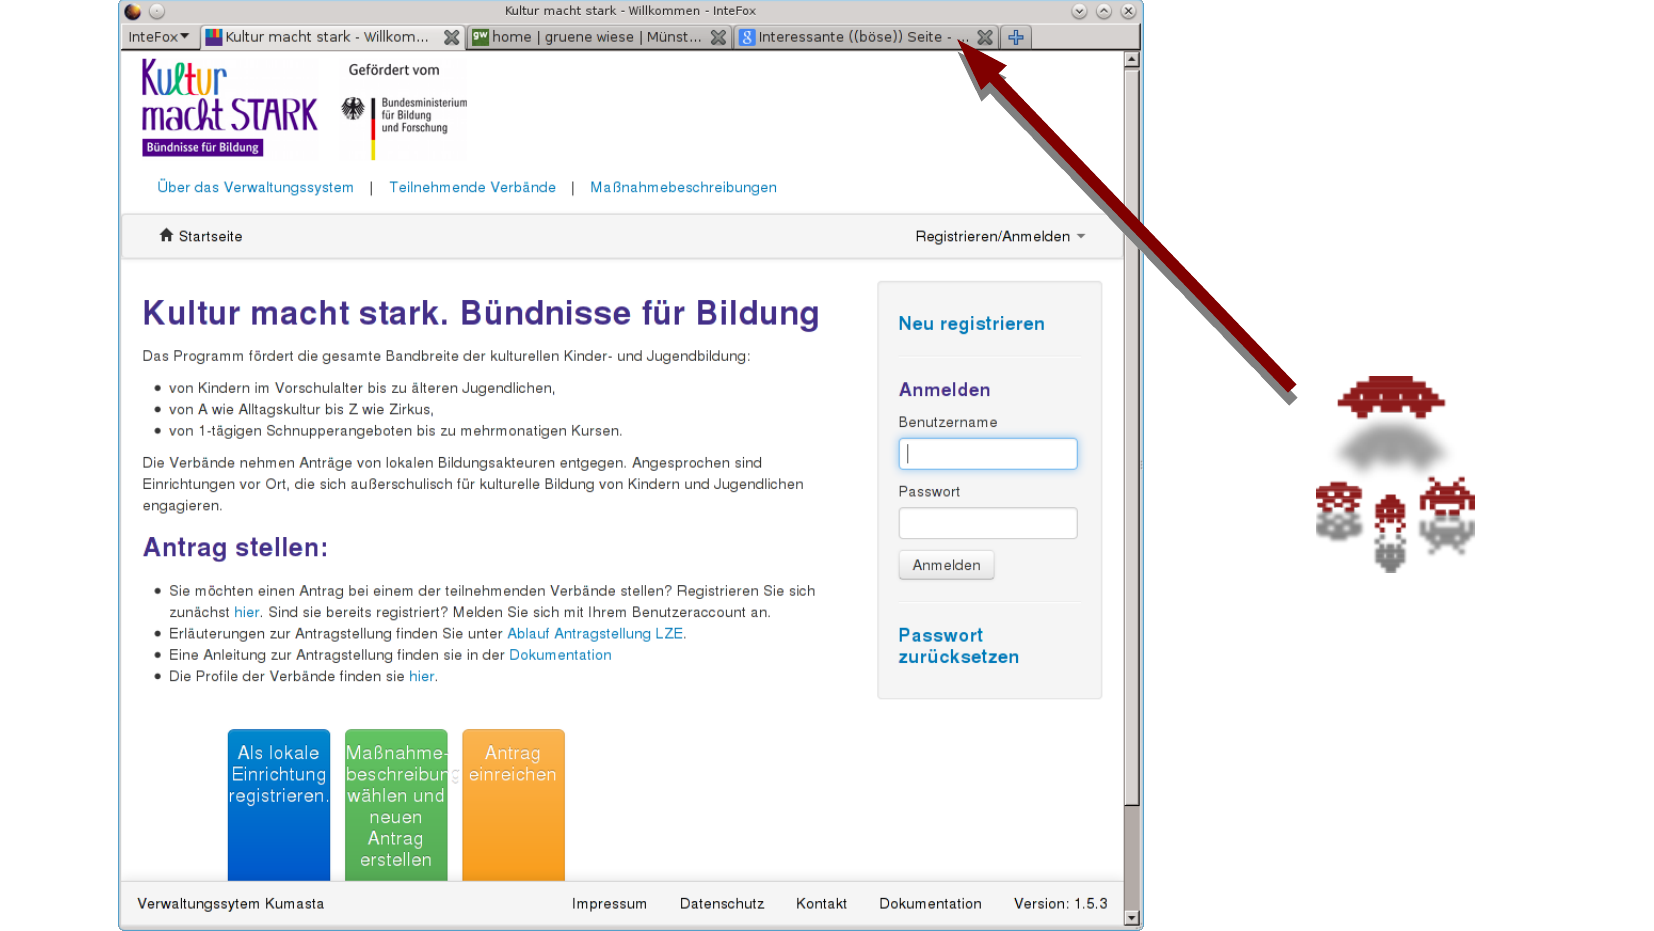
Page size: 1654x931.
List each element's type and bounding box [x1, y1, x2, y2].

picture [118, 0, 1144, 931]
picture [1316, 376, 1475, 574]
